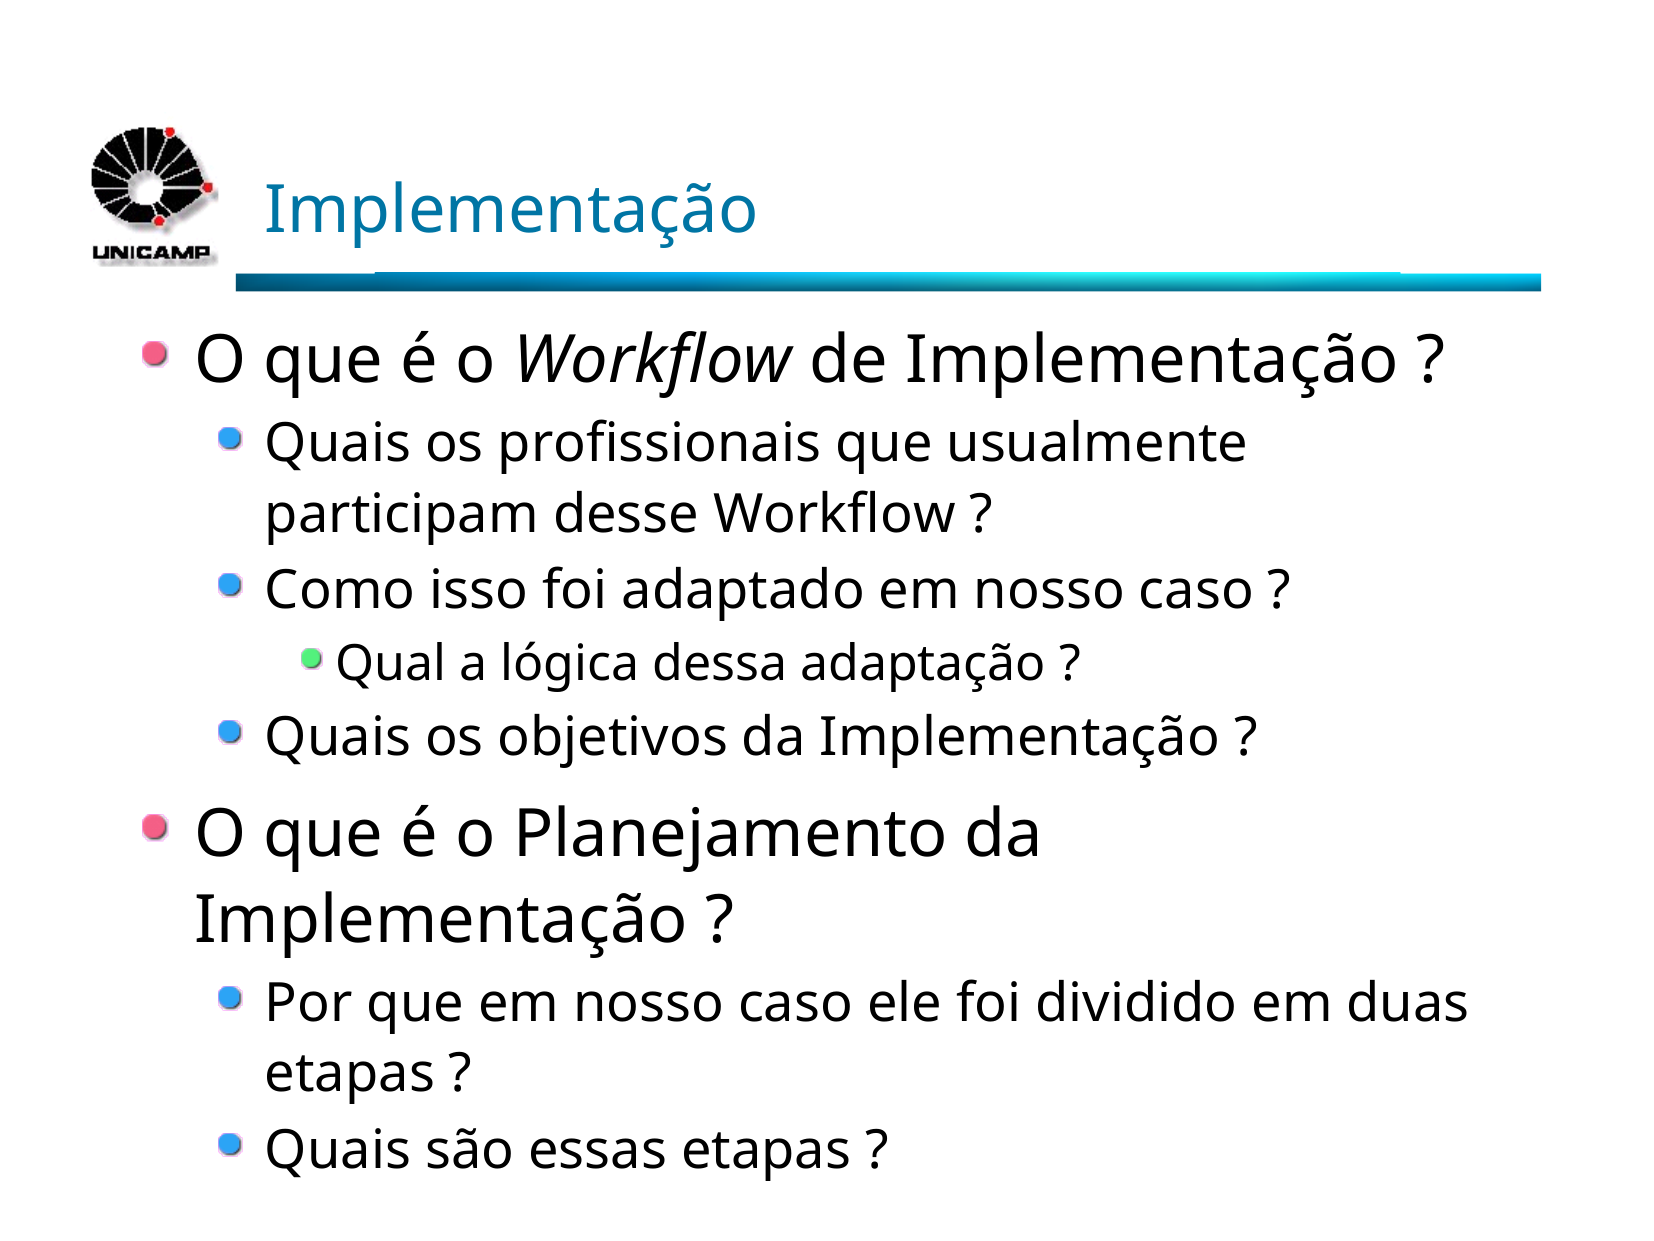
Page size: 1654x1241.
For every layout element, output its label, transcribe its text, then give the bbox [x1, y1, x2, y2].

picture [125, 272, 1654, 295]
list O que é o Workflow de Implementação ? Quais os profissionais que usualmente participam desse Workflow ? Como isso foi adaptado em nosso caso ? Qual a lógica dessa adaptação ? Quais os objetivos da Implementação ? O que é o Planejamento da Implementação ? Por que em nosso caso ele foi dividido em duas etapas ? Quais são essas etapas ? [123, 313, 1536, 1133]
picture [217, 1133, 244, 1158]
title Implementação [264, 42, 1534, 250]
